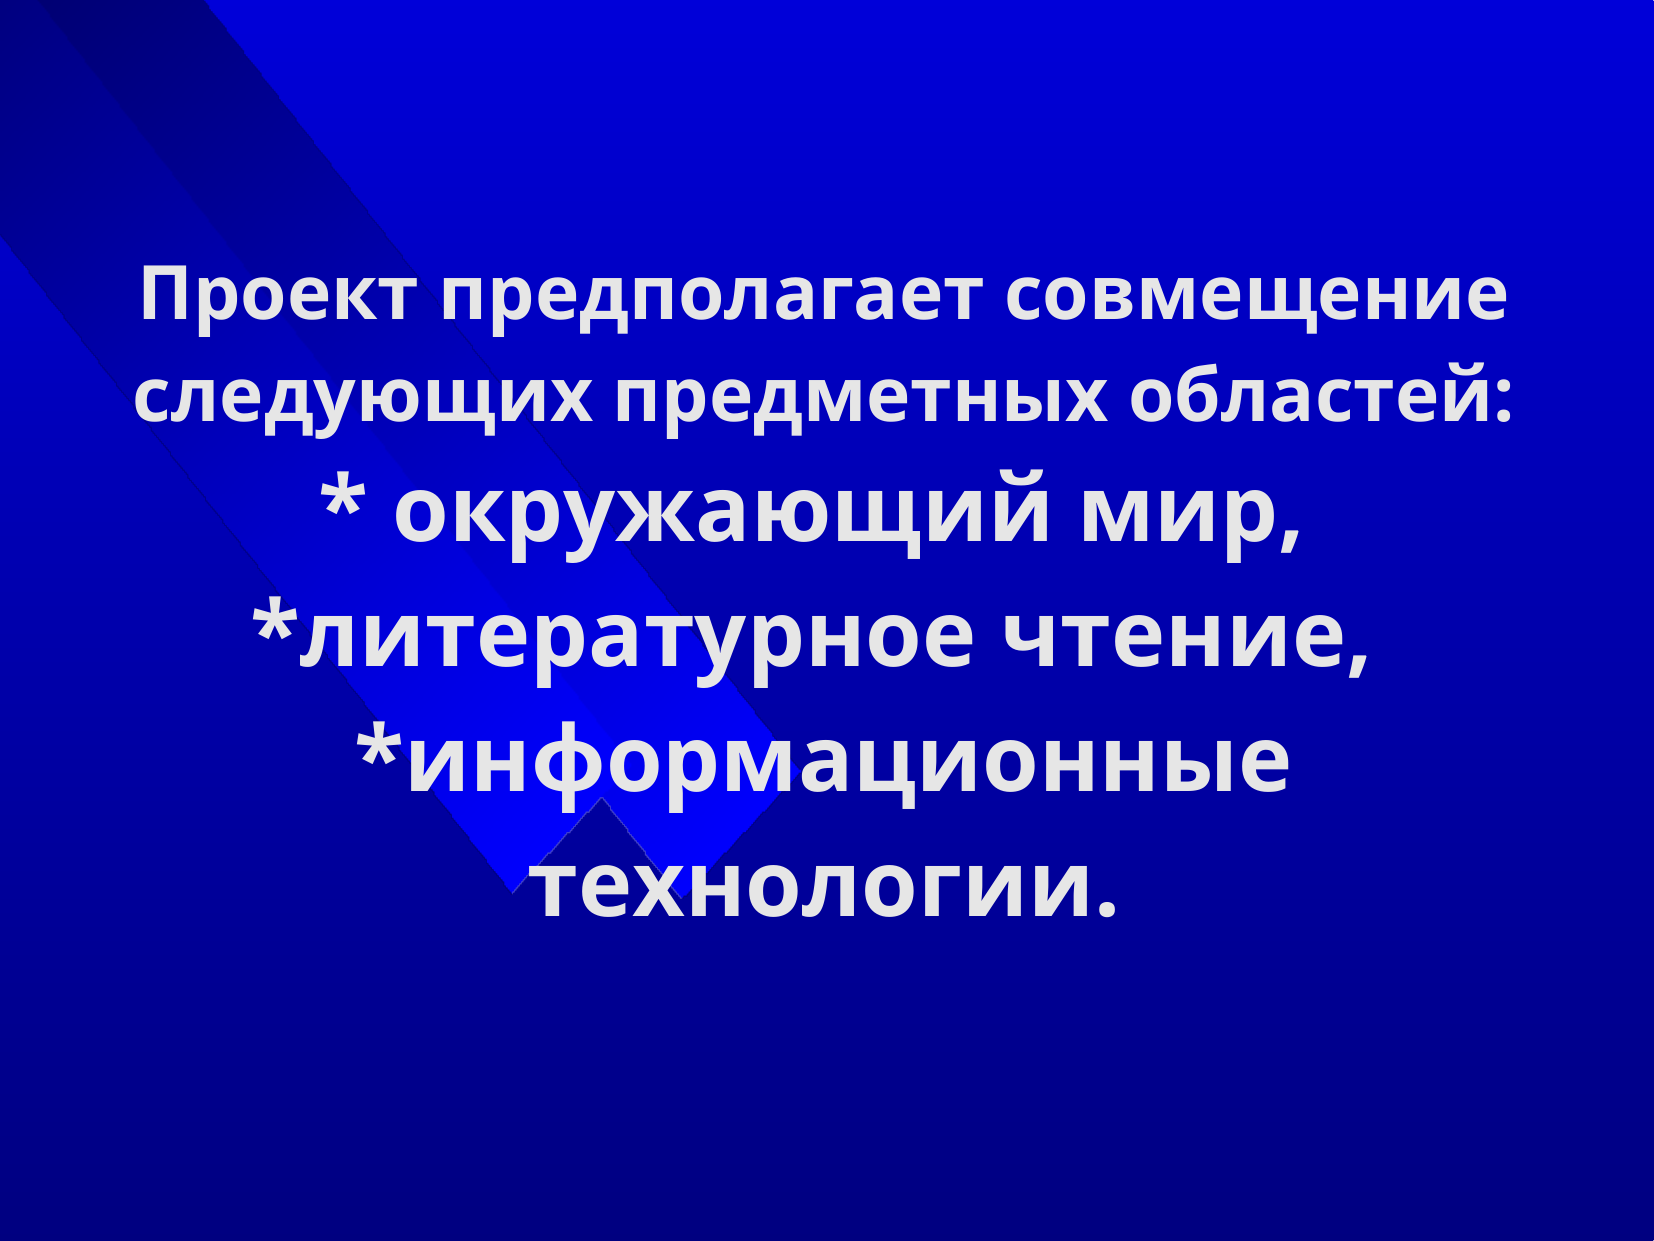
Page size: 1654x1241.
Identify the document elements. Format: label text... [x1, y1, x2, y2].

subtitle Проект предполагает совмещение следующих предметных областей: * окружающий мир, *литературное чтение, *информационные технологии. [118, 207, 1531, 975]
